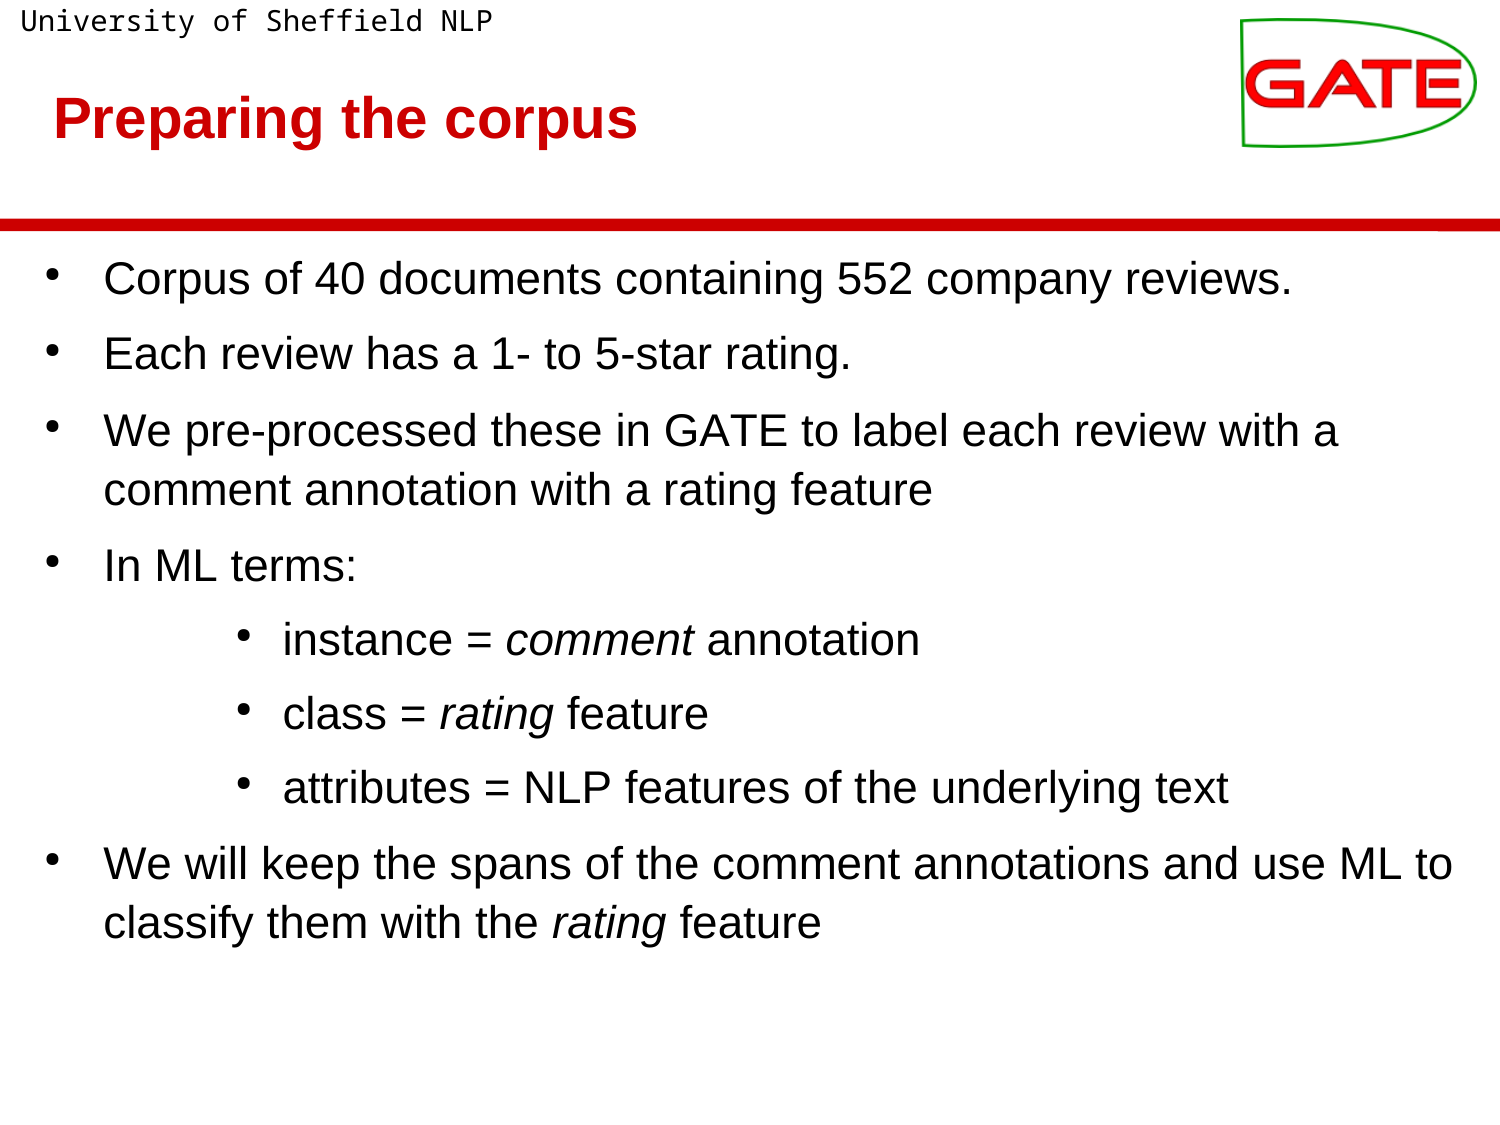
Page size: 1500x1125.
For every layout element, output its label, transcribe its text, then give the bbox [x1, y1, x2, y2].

picture [1240, 18, 1477, 148]
list Corpus of 40 documents containing 552 company reviews. Each review has a 1- to 5-star rating. We pre-processed these in GATE to label each review with a comment annotation with a rating feature In ML terms: instance = comment annotation class = rating feature attributes = NLP features of the underlying text We will keep the spans of the comment annotations and use ML to classify them with the rating feature [29, 236, 1477, 1125]
title Preparing the corpus [38, 29, 1388, 207]
